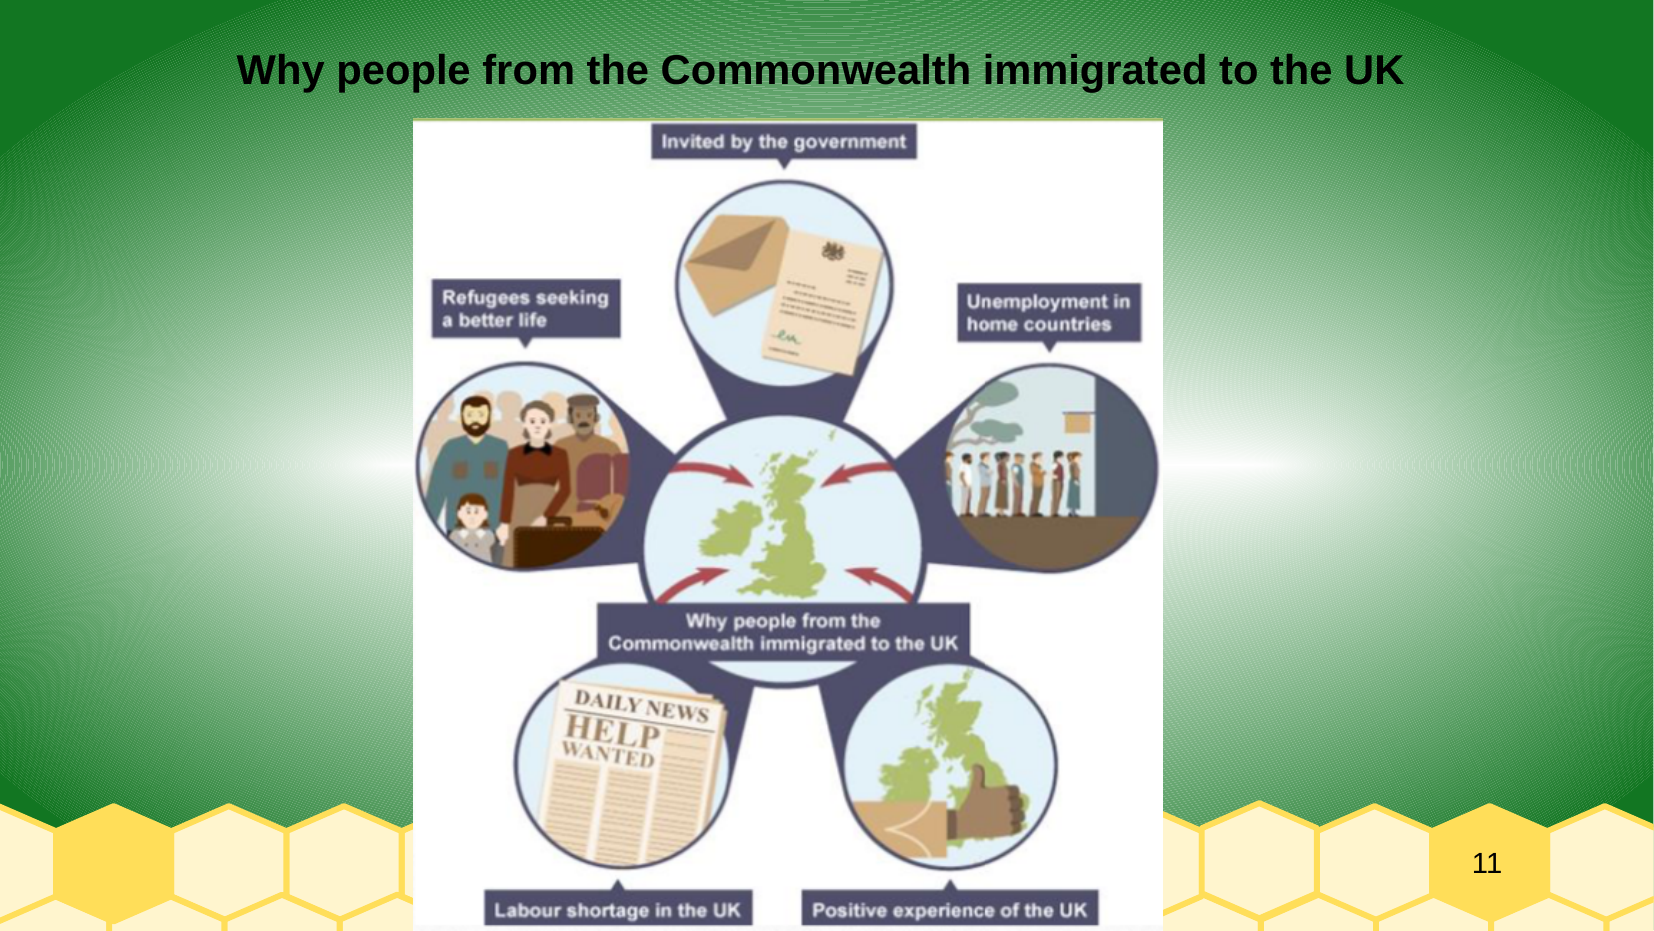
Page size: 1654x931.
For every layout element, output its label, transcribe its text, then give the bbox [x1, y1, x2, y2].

title Why people from the Commonwealth immigrated to the UK [76, 0, 1565, 148]
picture [413, 118, 1163, 931]
